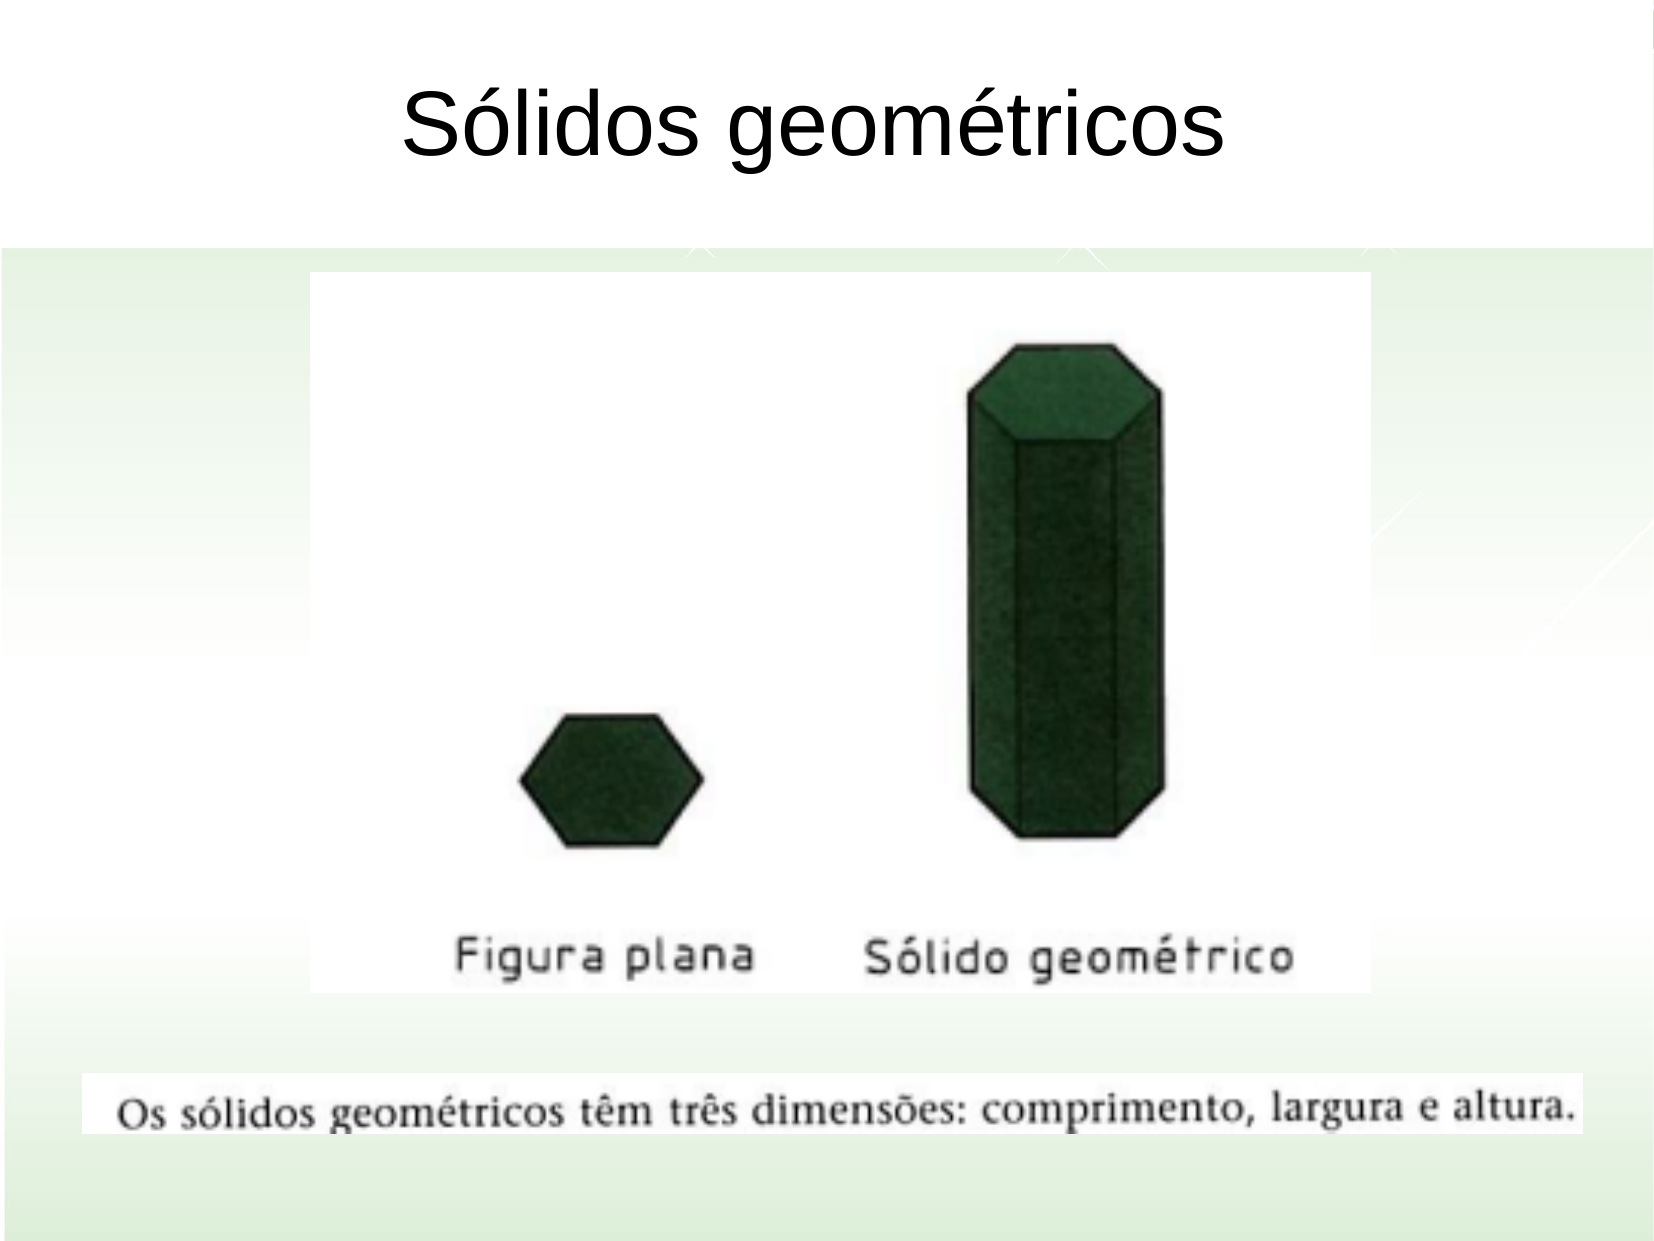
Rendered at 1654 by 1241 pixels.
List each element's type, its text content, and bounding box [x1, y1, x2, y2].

picture [1, 249, 1654, 1241]
title Sólidos geométricos [0, 0, 1654, 249]
